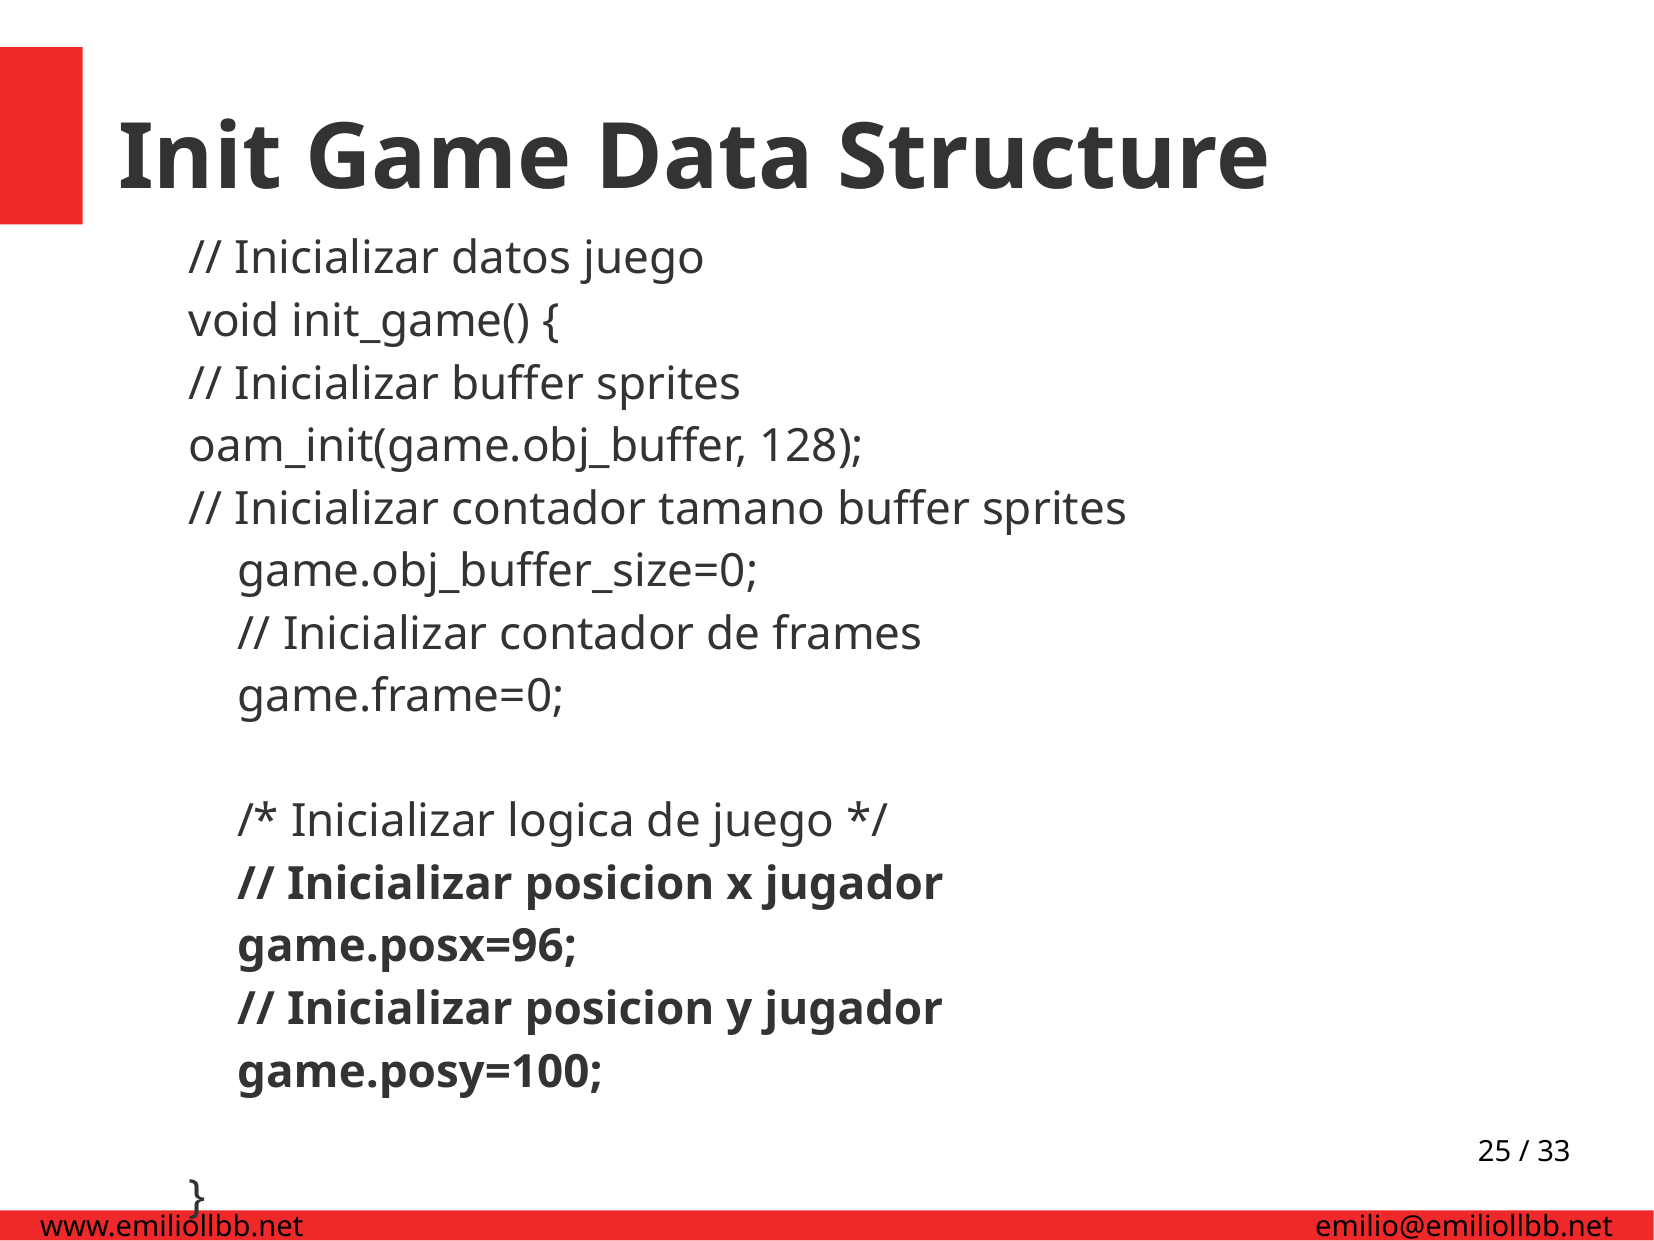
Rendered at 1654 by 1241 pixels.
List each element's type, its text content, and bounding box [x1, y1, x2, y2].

list // Inicializar datos juego void init_game() { // Inicializar buffer sprites oam_init(game.obj_buffer, 128); // Inicializar contador tamano buffer sprites game.obj_buffer_size=0; // Inicializar contador de frames game.frame=0; /* Inicializar logica de juego */ // Inicializar posicion x jugador game.posx=96; // Inicializar posicion y jugador game.posy=100; } [118, 225, 1536, 1074]
title Init Game Data Structure [118, 49, 1571, 257]
